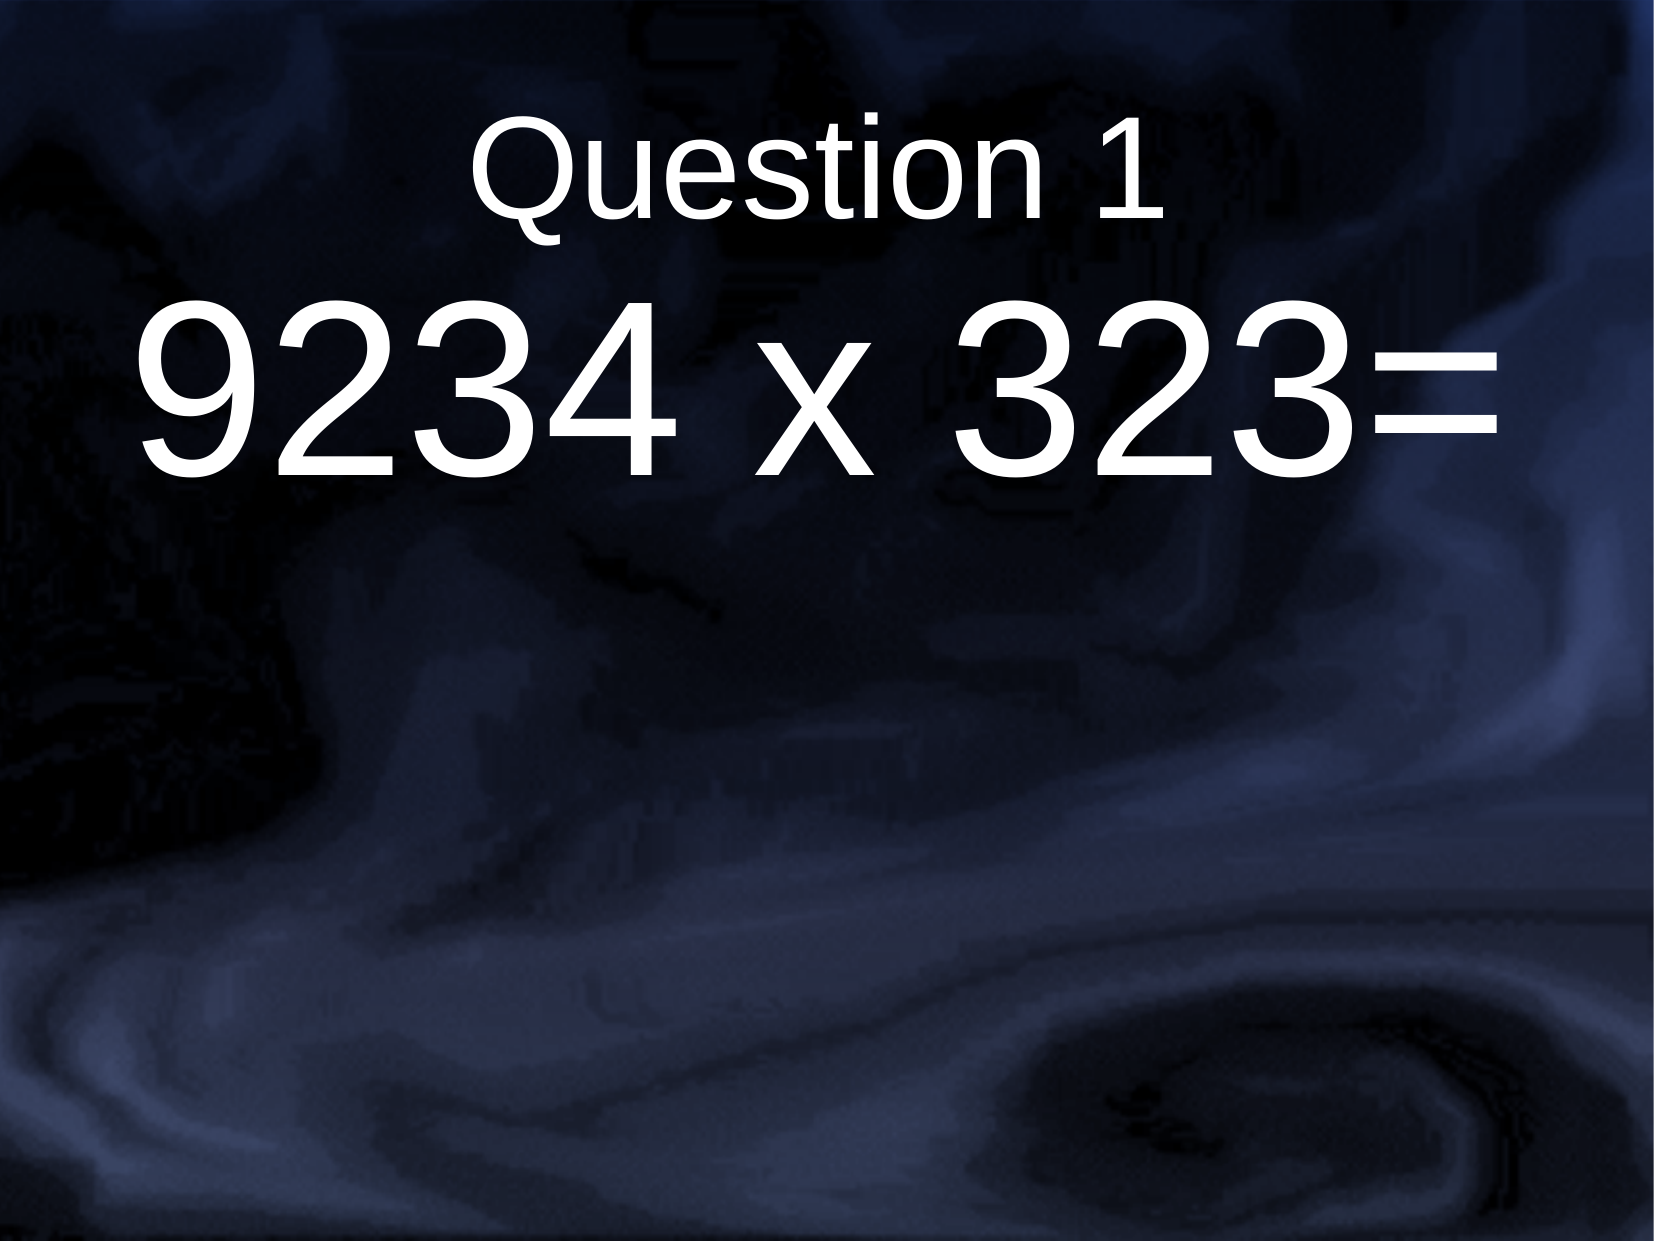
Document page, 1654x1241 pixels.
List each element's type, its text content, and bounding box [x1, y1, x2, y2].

subtitle Question 1 9234 x 323= [75, 86, 1564, 529]
picture [0, 0, 1654, 1241]
